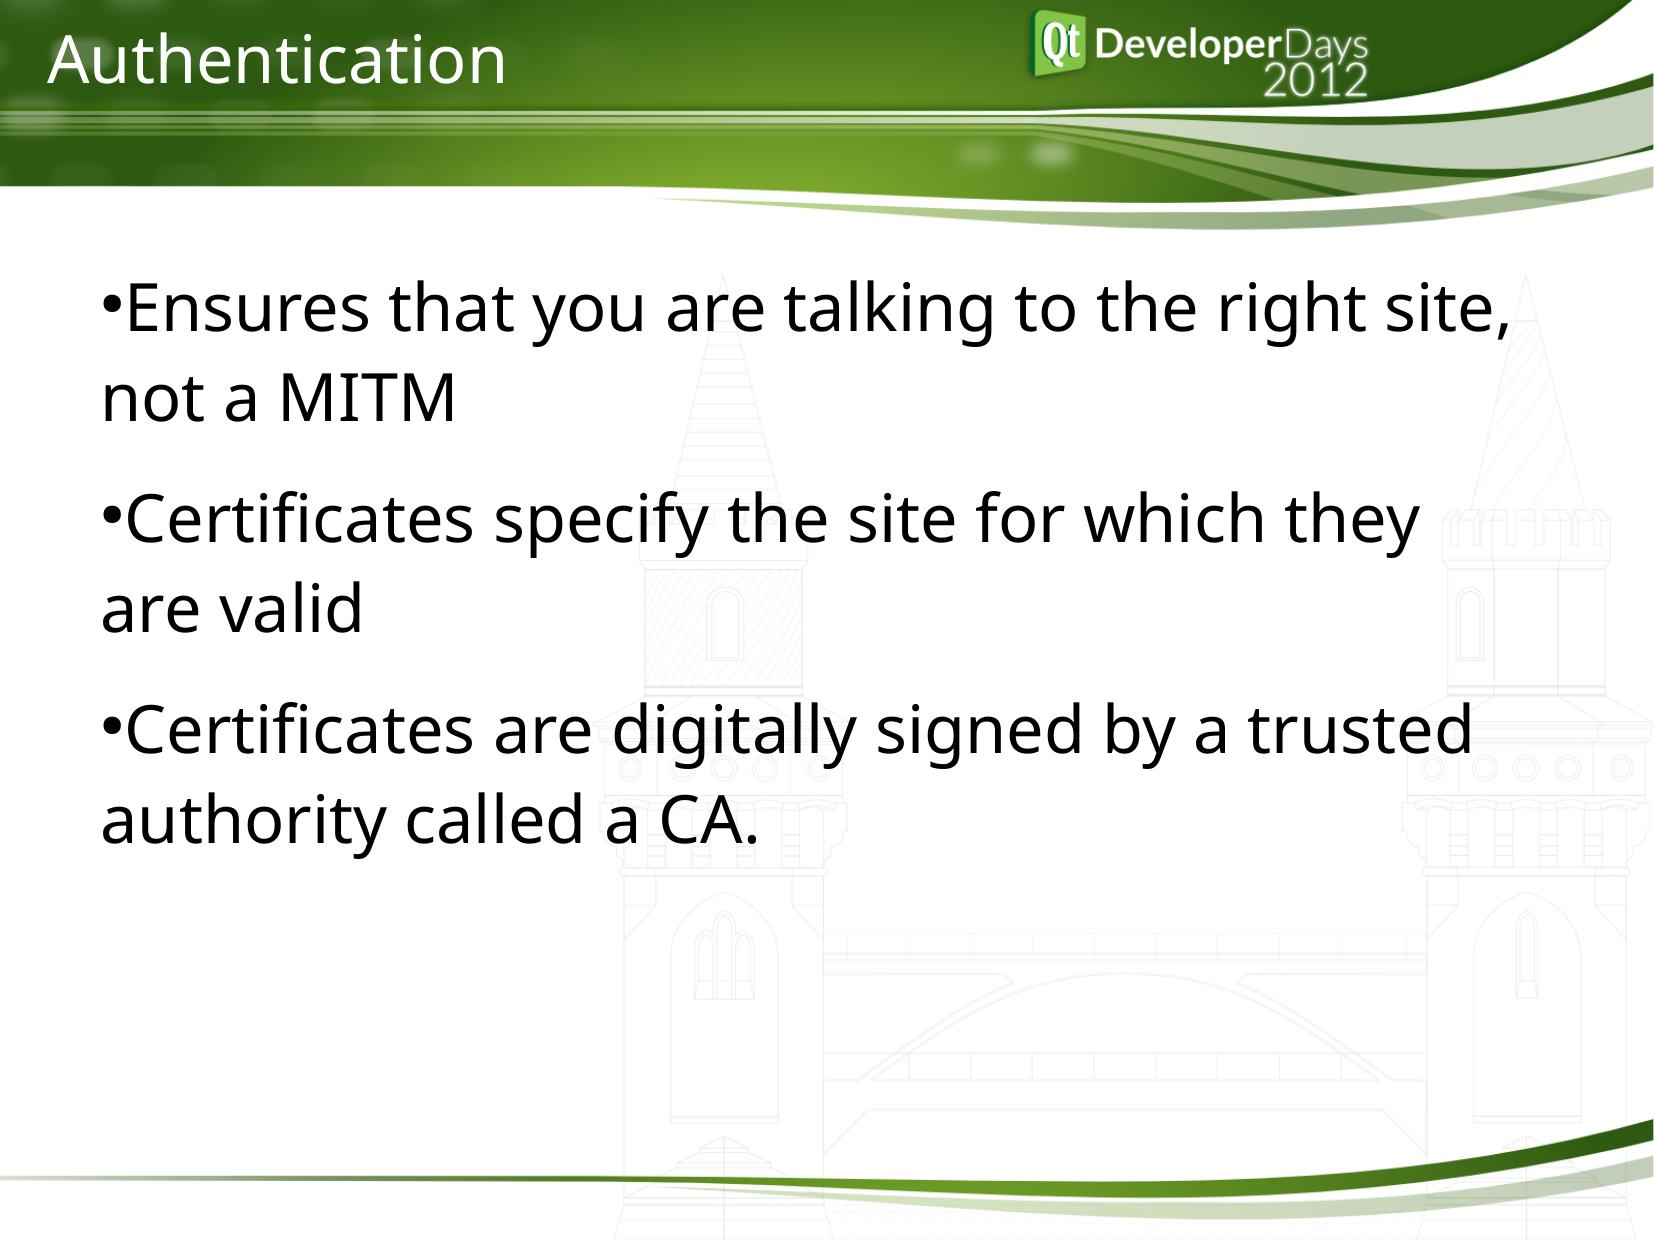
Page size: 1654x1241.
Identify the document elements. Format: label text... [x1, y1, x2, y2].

title Authentication [47, 11, 1028, 178]
picture [0, 0, 1654, 1241]
list Ensures that you are talking to the right site, not a MITM Certificates specify the site for which they are valid Certificates are digitally signed by a trusted authority called a CA. [82, 259, 1538, 1079]
